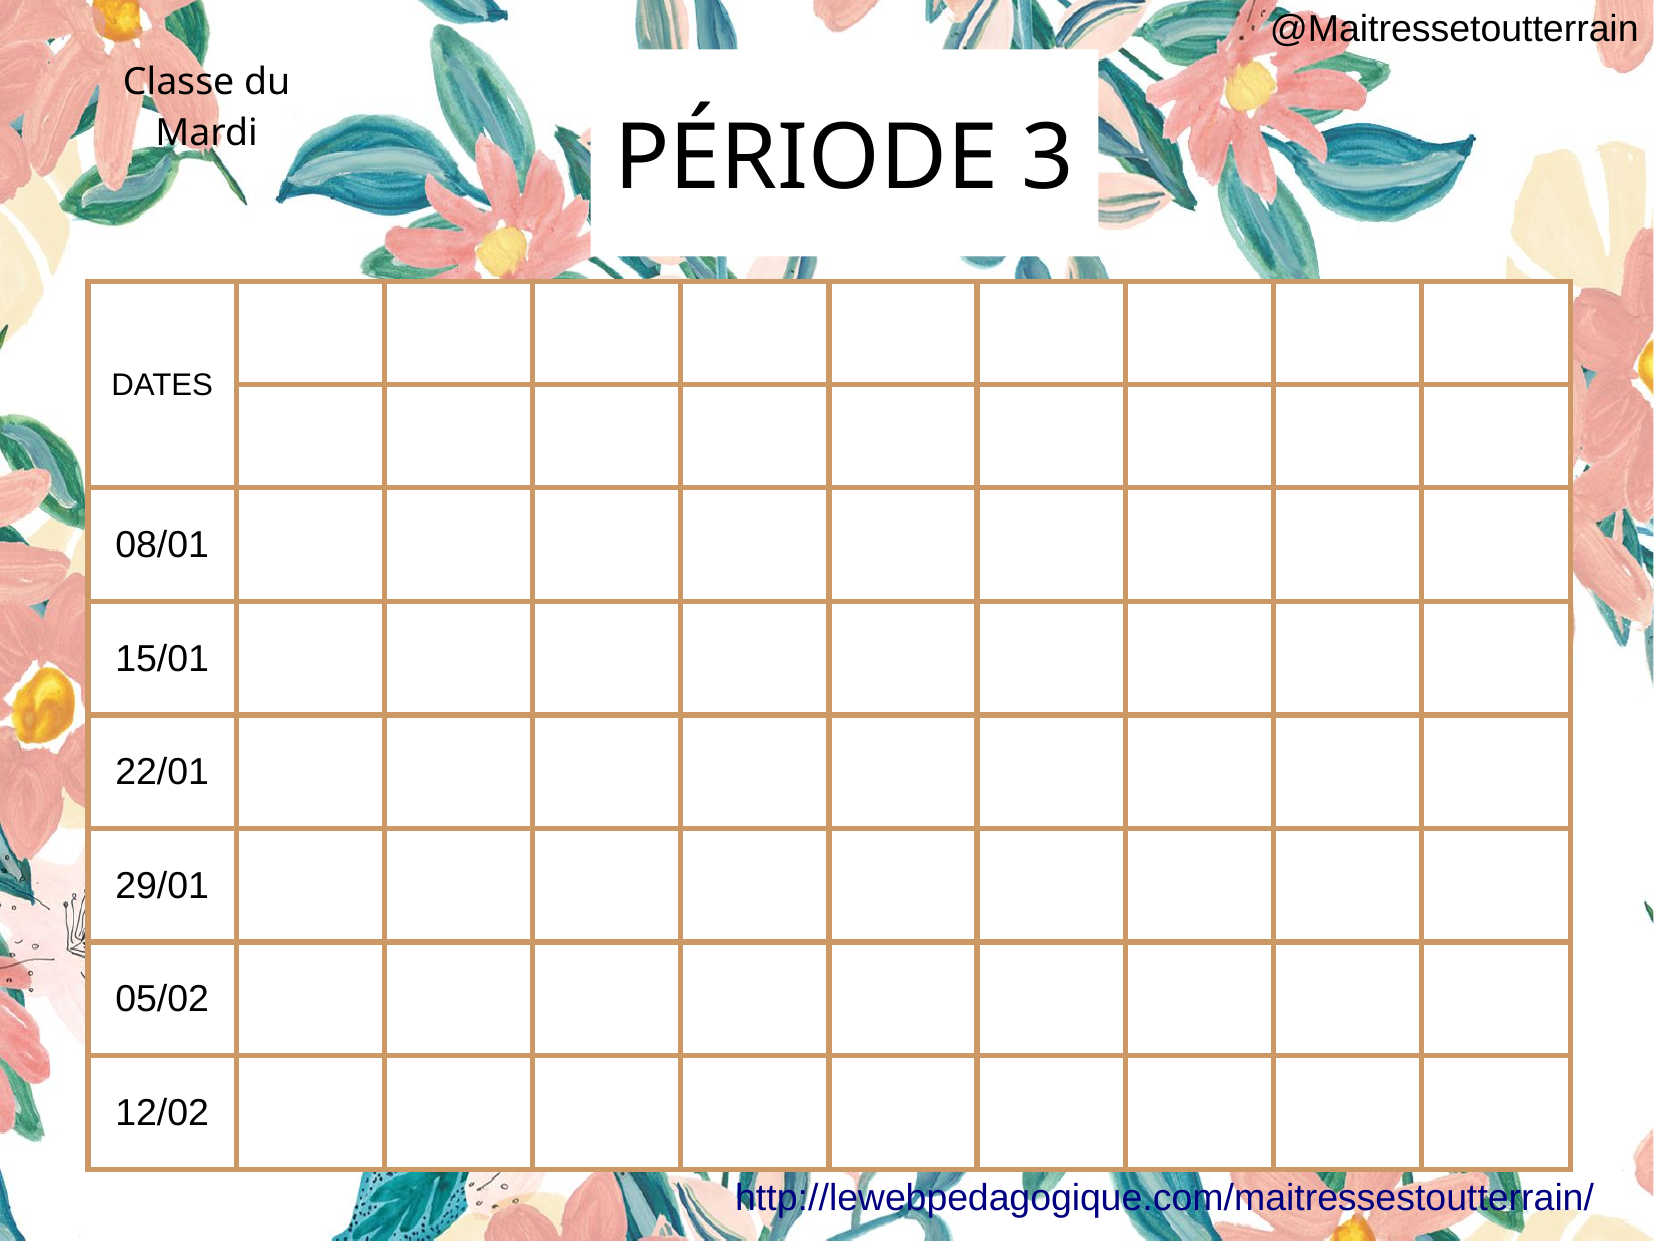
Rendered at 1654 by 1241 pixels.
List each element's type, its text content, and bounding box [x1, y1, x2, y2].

table_cell 12/02 [91, 1058, 234, 1167]
table_cell [1128, 490, 1271, 599]
table_cell [832, 945, 974, 1053]
table_header DATES [91, 284, 234, 485]
text_box Classe du Mardi [59, 47, 355, 157]
text_box @Maitressetoutterrain [1181, 0, 1654, 57]
text_box http://lewebpedagogique.com/maitressestoutterrain/ [720, 1169, 1630, 1241]
table_cell [832, 718, 974, 826]
table_cell [683, 387, 826, 485]
table_header [1128, 284, 1271, 382]
table_header [387, 284, 530, 382]
table_cell [980, 945, 1123, 1053]
table_cell [1128, 604, 1271, 712]
table_header [683, 284, 826, 382]
table_cell [832, 831, 974, 939]
table_cell [832, 387, 974, 485]
table_cell [387, 490, 530, 599]
table_cell [387, 604, 530, 712]
table_cell [832, 490, 974, 599]
table_cell [1276, 831, 1419, 939]
table_cell [387, 831, 530, 939]
table_cell [980, 831, 1123, 939]
table_cell [239, 490, 382, 599]
table_cell [1424, 1058, 1568, 1167]
table_header [1276, 284, 1419, 382]
table_cell [1276, 604, 1419, 712]
table_cell [1276, 945, 1419, 1053]
table_cell [387, 1058, 530, 1167]
table_cell [683, 831, 826, 939]
table_cell [535, 718, 678, 826]
table_cell [387, 387, 530, 485]
table_cell [683, 1058, 826, 1167]
table_cell [1424, 945, 1568, 1053]
table_cell [832, 604, 974, 712]
table_cell [1128, 831, 1271, 939]
table_cell [1424, 387, 1568, 485]
title PÉRIODE 3 [590, 49, 1099, 257]
table_cell [980, 718, 1123, 826]
table_cell [239, 1058, 382, 1167]
table_cell 29/01 [91, 831, 234, 939]
table_cell [1424, 831, 1568, 939]
table_header [535, 284, 678, 382]
table_cell [1276, 387, 1419, 485]
table_cell [535, 1058, 678, 1167]
table_cell [387, 945, 530, 1053]
table_cell [1276, 1058, 1419, 1167]
table_cell [1424, 490, 1568, 599]
table_cell 15/01 [91, 604, 234, 712]
table_cell [387, 718, 530, 826]
table_cell [1424, 718, 1568, 826]
table_cell [1276, 490, 1419, 599]
table_cell [239, 831, 382, 939]
table_header [1424, 284, 1568, 382]
table_cell [1128, 945, 1271, 1053]
table_cell [683, 490, 826, 599]
table_cell [535, 945, 678, 1053]
table_cell [980, 387, 1123, 485]
table_header [239, 284, 382, 382]
table_header [980, 284, 1123, 382]
table_cell [239, 718, 382, 826]
table_cell 08/01 [91, 490, 234, 599]
table_cell [980, 490, 1123, 599]
table_cell [239, 945, 382, 1053]
table_cell [980, 1058, 1123, 1167]
picture [0, 0, 1654, 1241]
table_cell [535, 604, 678, 712]
table_cell [1128, 387, 1271, 485]
table_cell [683, 945, 826, 1053]
table_cell [1128, 1058, 1271, 1167]
table_cell [535, 831, 678, 939]
table_cell [832, 1058, 974, 1167]
table_cell [683, 718, 826, 826]
table_cell [535, 387, 678, 485]
table_cell [980, 604, 1123, 712]
table_cell [239, 387, 382, 485]
table_cell [1128, 718, 1271, 826]
table_cell 05/02 [91, 945, 234, 1053]
table_cell [1276, 718, 1419, 826]
table_header [832, 284, 974, 382]
table_cell 22/01 [91, 718, 234, 826]
table_cell [1424, 604, 1568, 712]
table_cell [239, 604, 382, 712]
table_cell [535, 490, 678, 599]
table_cell [683, 604, 826, 712]
